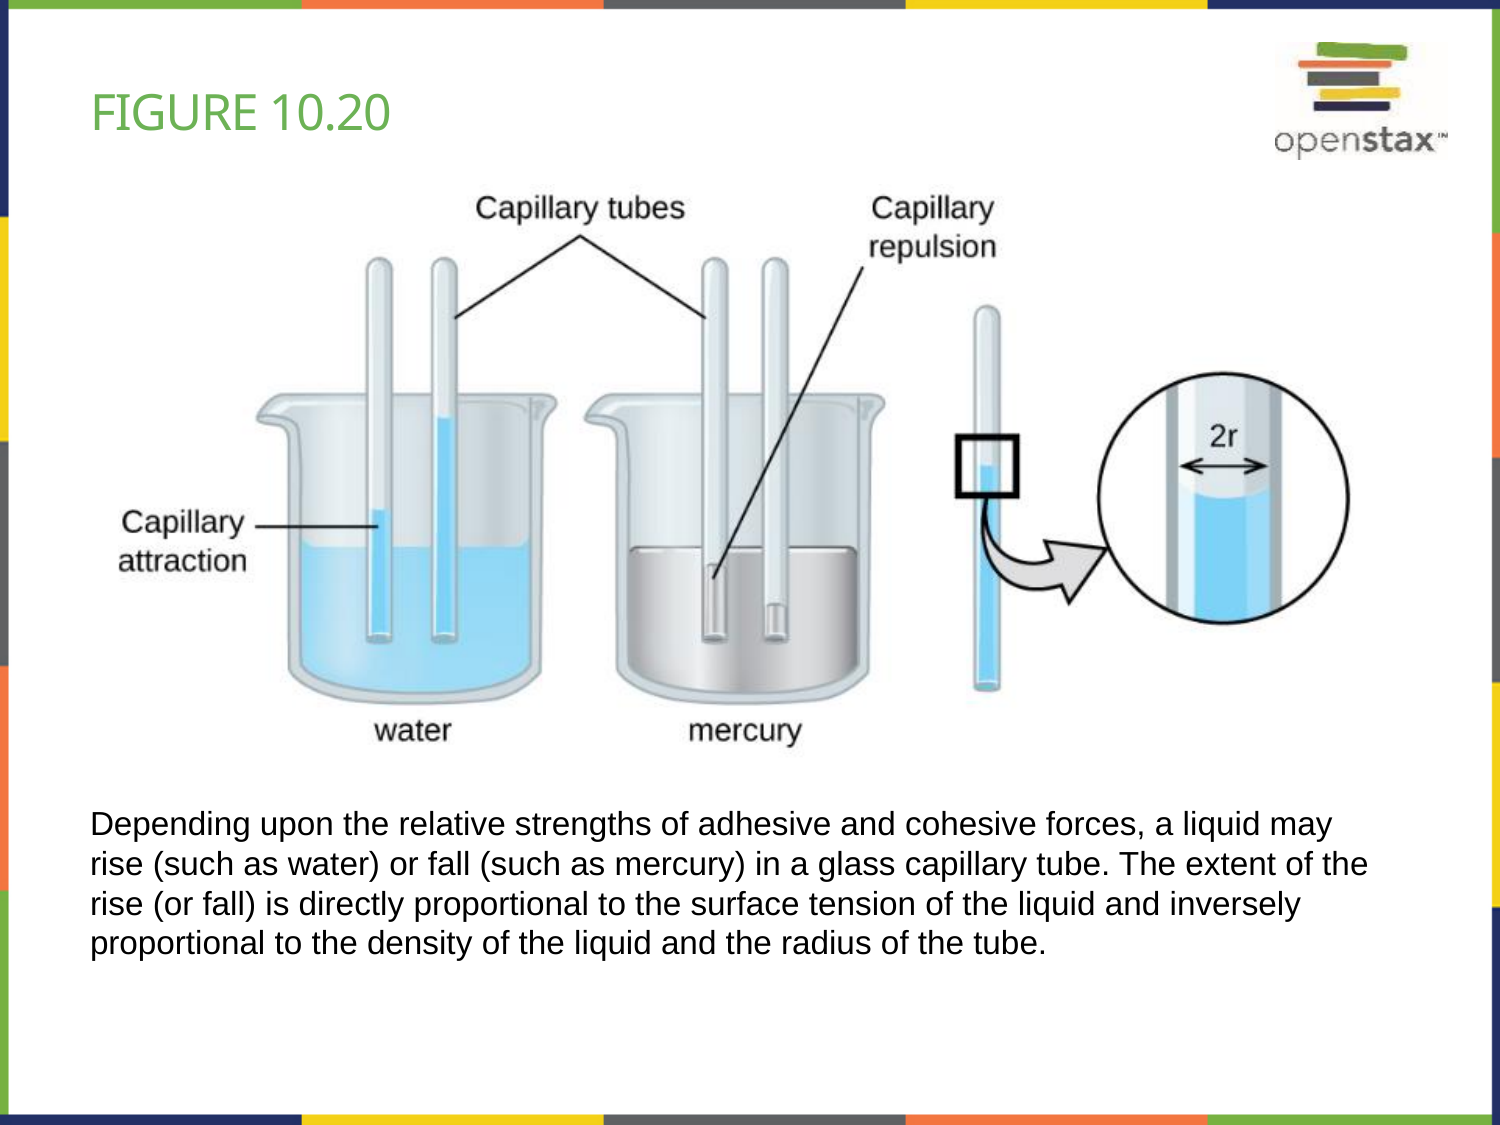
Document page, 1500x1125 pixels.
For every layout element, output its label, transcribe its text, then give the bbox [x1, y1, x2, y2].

title Figure 10.20 [75, 39, 1398, 148]
picture [0, 0, 1500, 1125]
list Depending upon the relative strengths of adhesive and cohesive forces, a liquid may rise (such as water) or fall (such as mercury) in a glass capillary tube. The extent of the rise (or fall) is directly proportional to the surface tension of the liquid and inversely proportional to the density of the liquid and the radius of the tube. [75, 794, 1398, 986]
